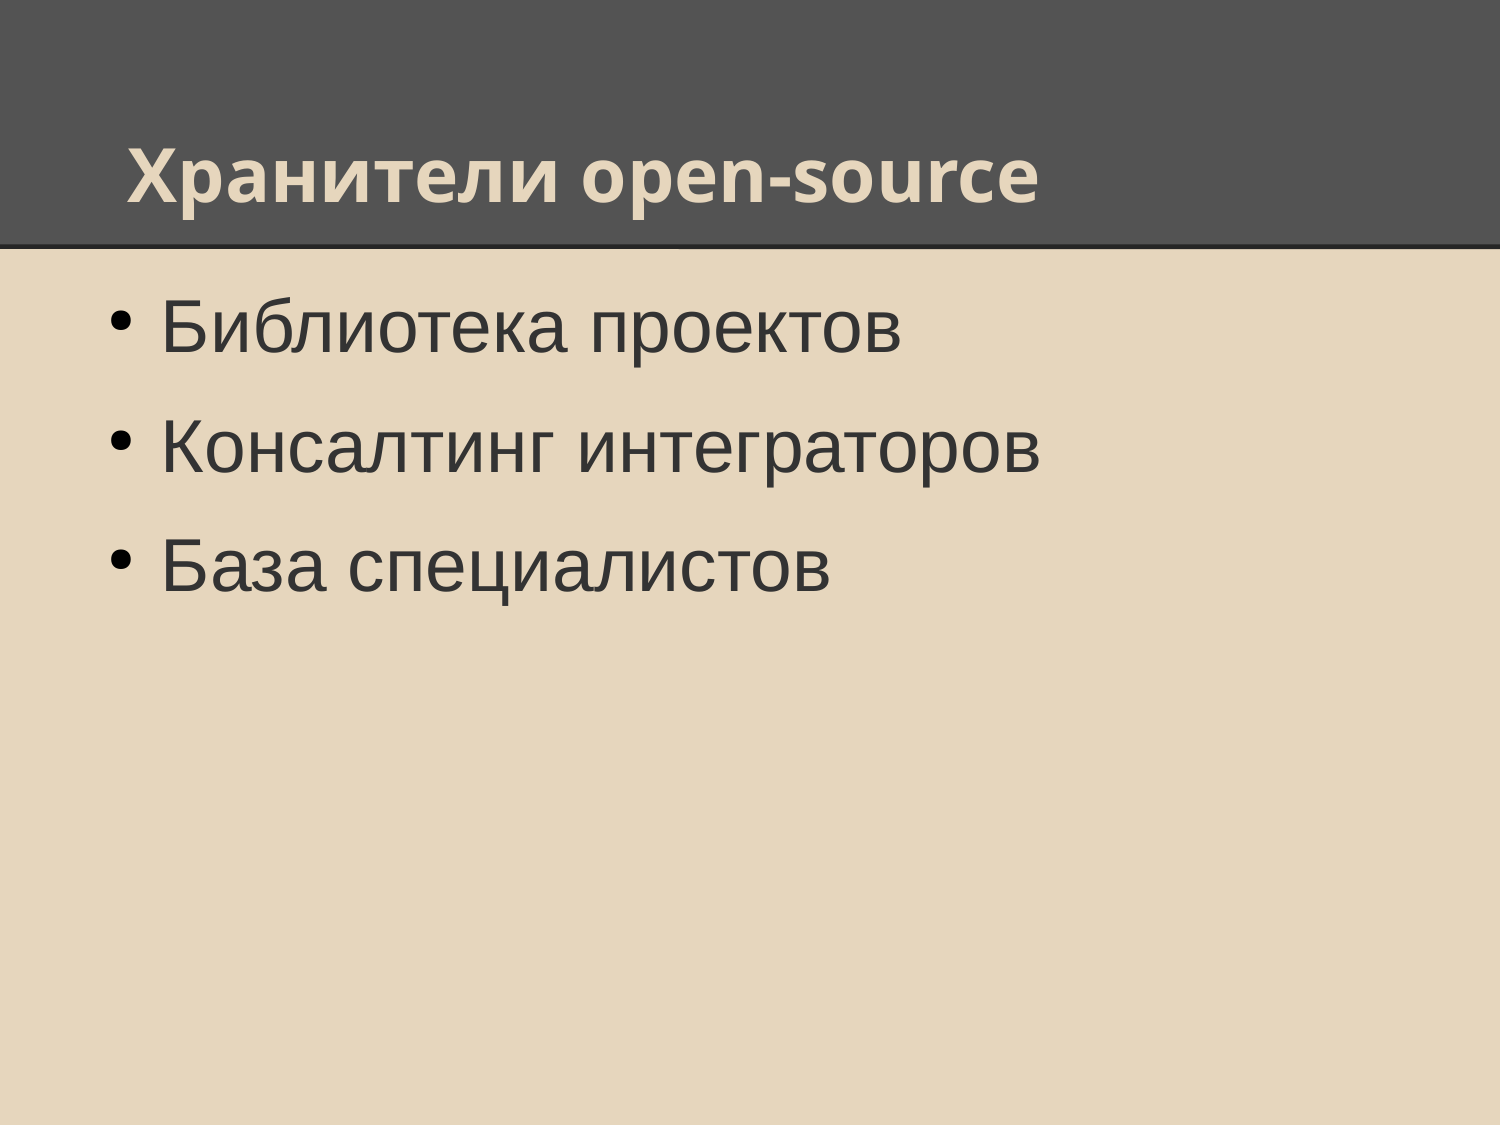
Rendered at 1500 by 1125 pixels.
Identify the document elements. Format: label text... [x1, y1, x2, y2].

list Библиотека проектов Консалтинг интеграторов База специалистов [75, 262, 1425, 1078]
title Хранители open-source [75, 45, 1425, 233]
